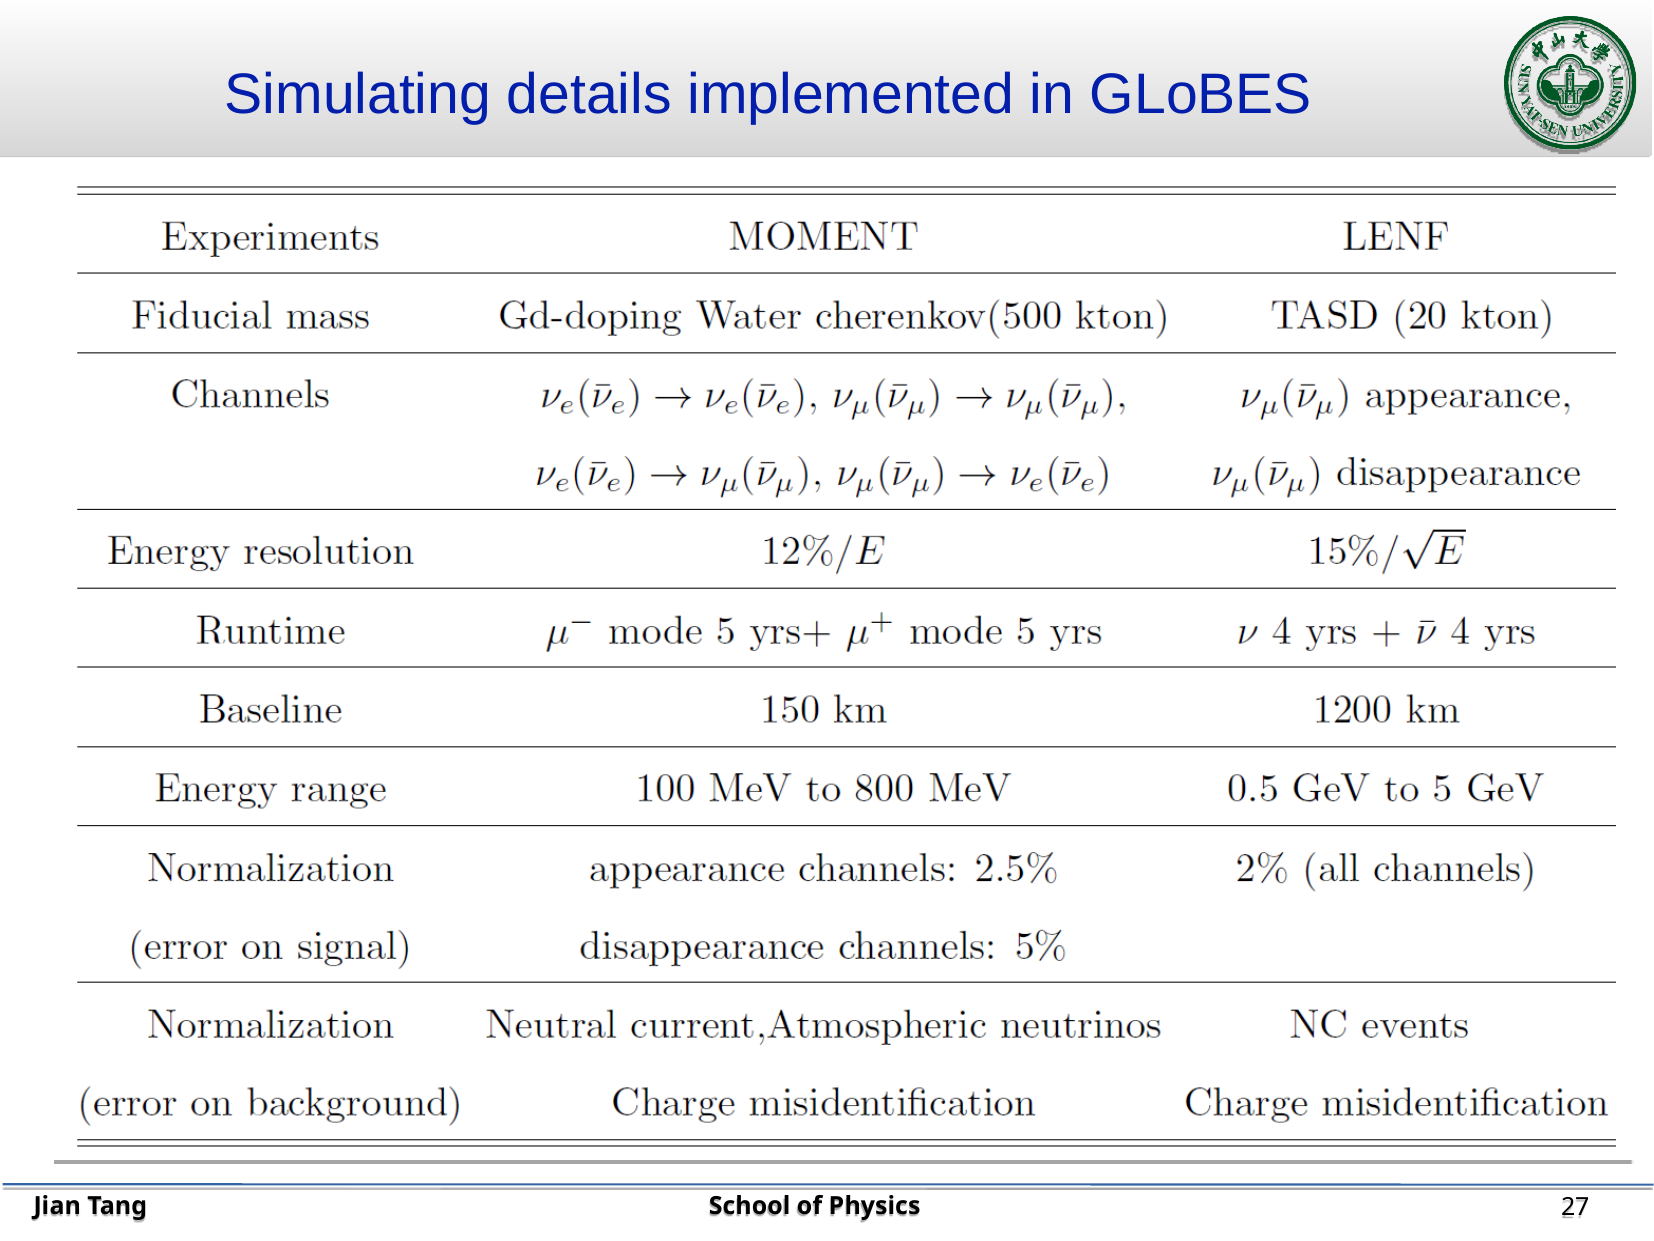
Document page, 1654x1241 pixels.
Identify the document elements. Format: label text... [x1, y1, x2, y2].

text_box [1530, 1184, 1621, 1231]
title Simulating details implemented in GLoBES [66, 26, 1479, 155]
picture [54, 173, 1634, 1160]
